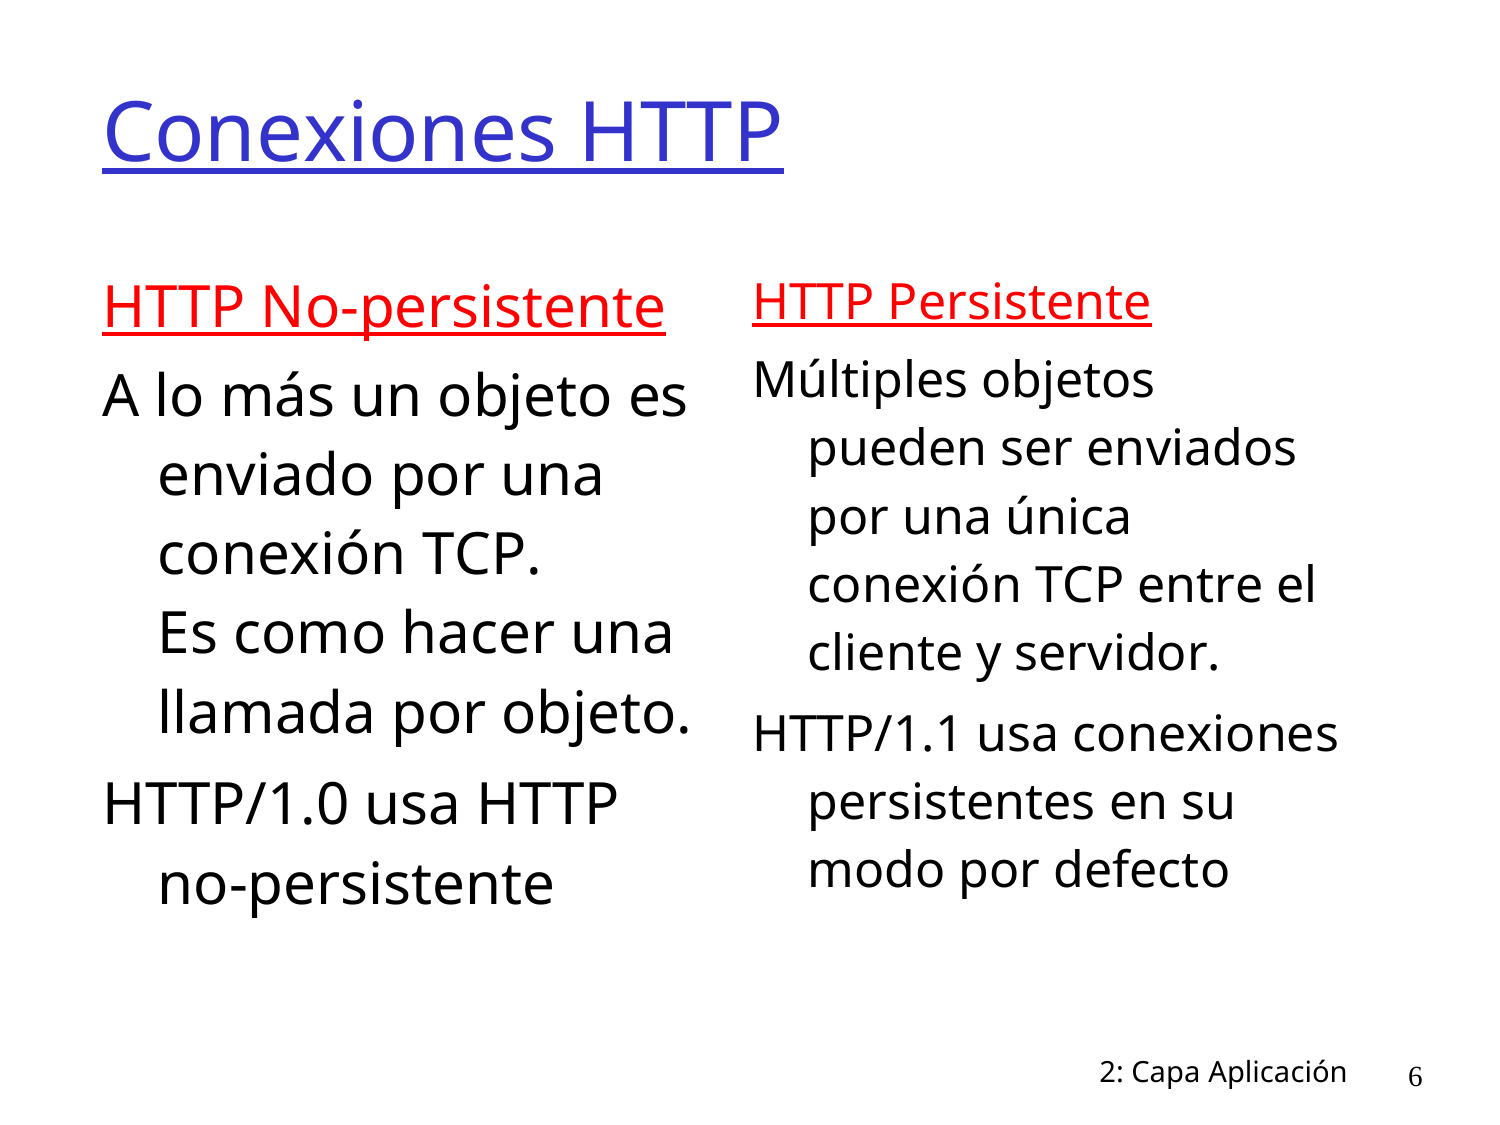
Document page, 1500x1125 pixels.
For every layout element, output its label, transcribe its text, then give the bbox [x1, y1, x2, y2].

list HTTP No-persistente A lo más un objeto es enviado por una conexión TCP. Es como hacer una llamada por objeto. HTTP/1.0 usa HTTP no-persistente [87, 262, 713, 1026]
list HTTP Persistente Múltiples objetos pueden ser enviados por una única conexión TCP entre el cliente y servidor. HTTP/1.1 usa conexiones persistentes en su modo por defecto [737, 262, 1363, 1026]
title Conexiones HTTP [87, 37, 1363, 225]
